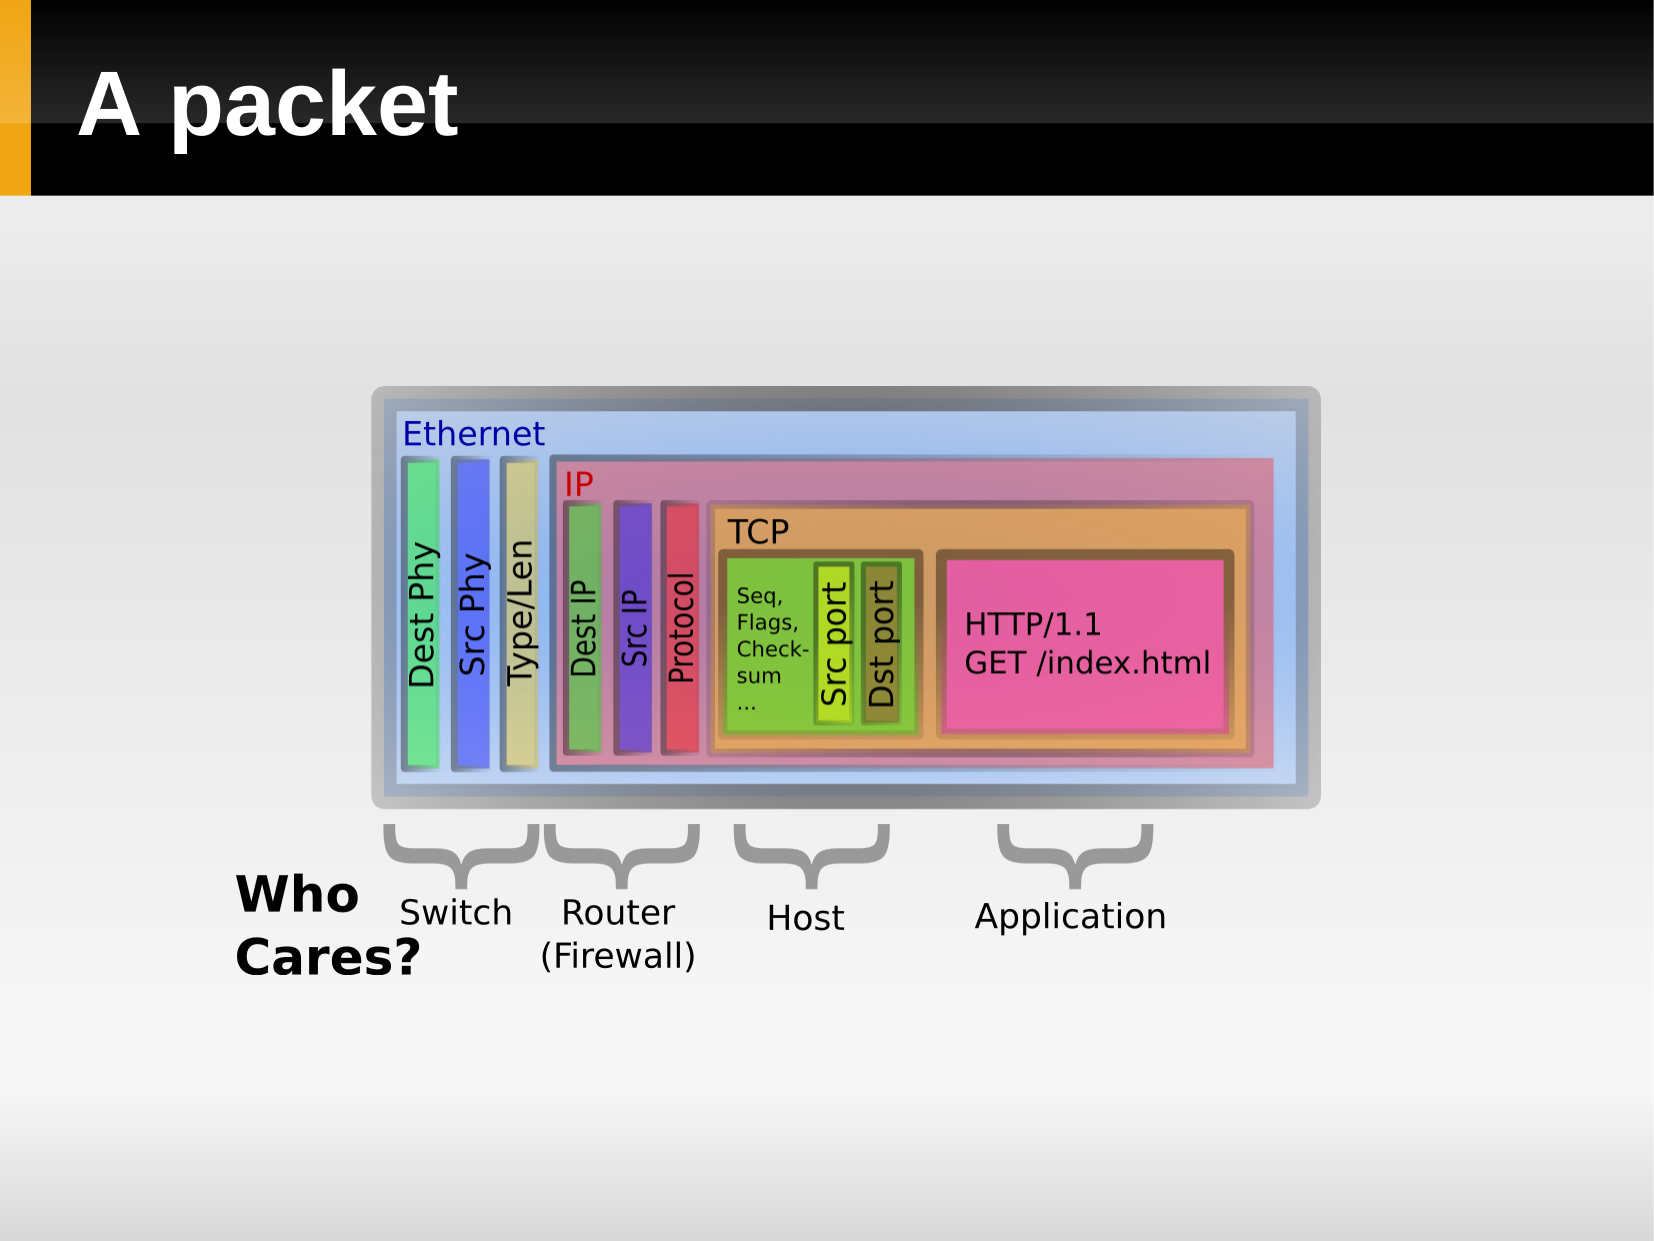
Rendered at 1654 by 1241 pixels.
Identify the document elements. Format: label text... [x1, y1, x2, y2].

picture [0, 0, 1654, 1241]
title A packet [76, 7, 1565, 200]
